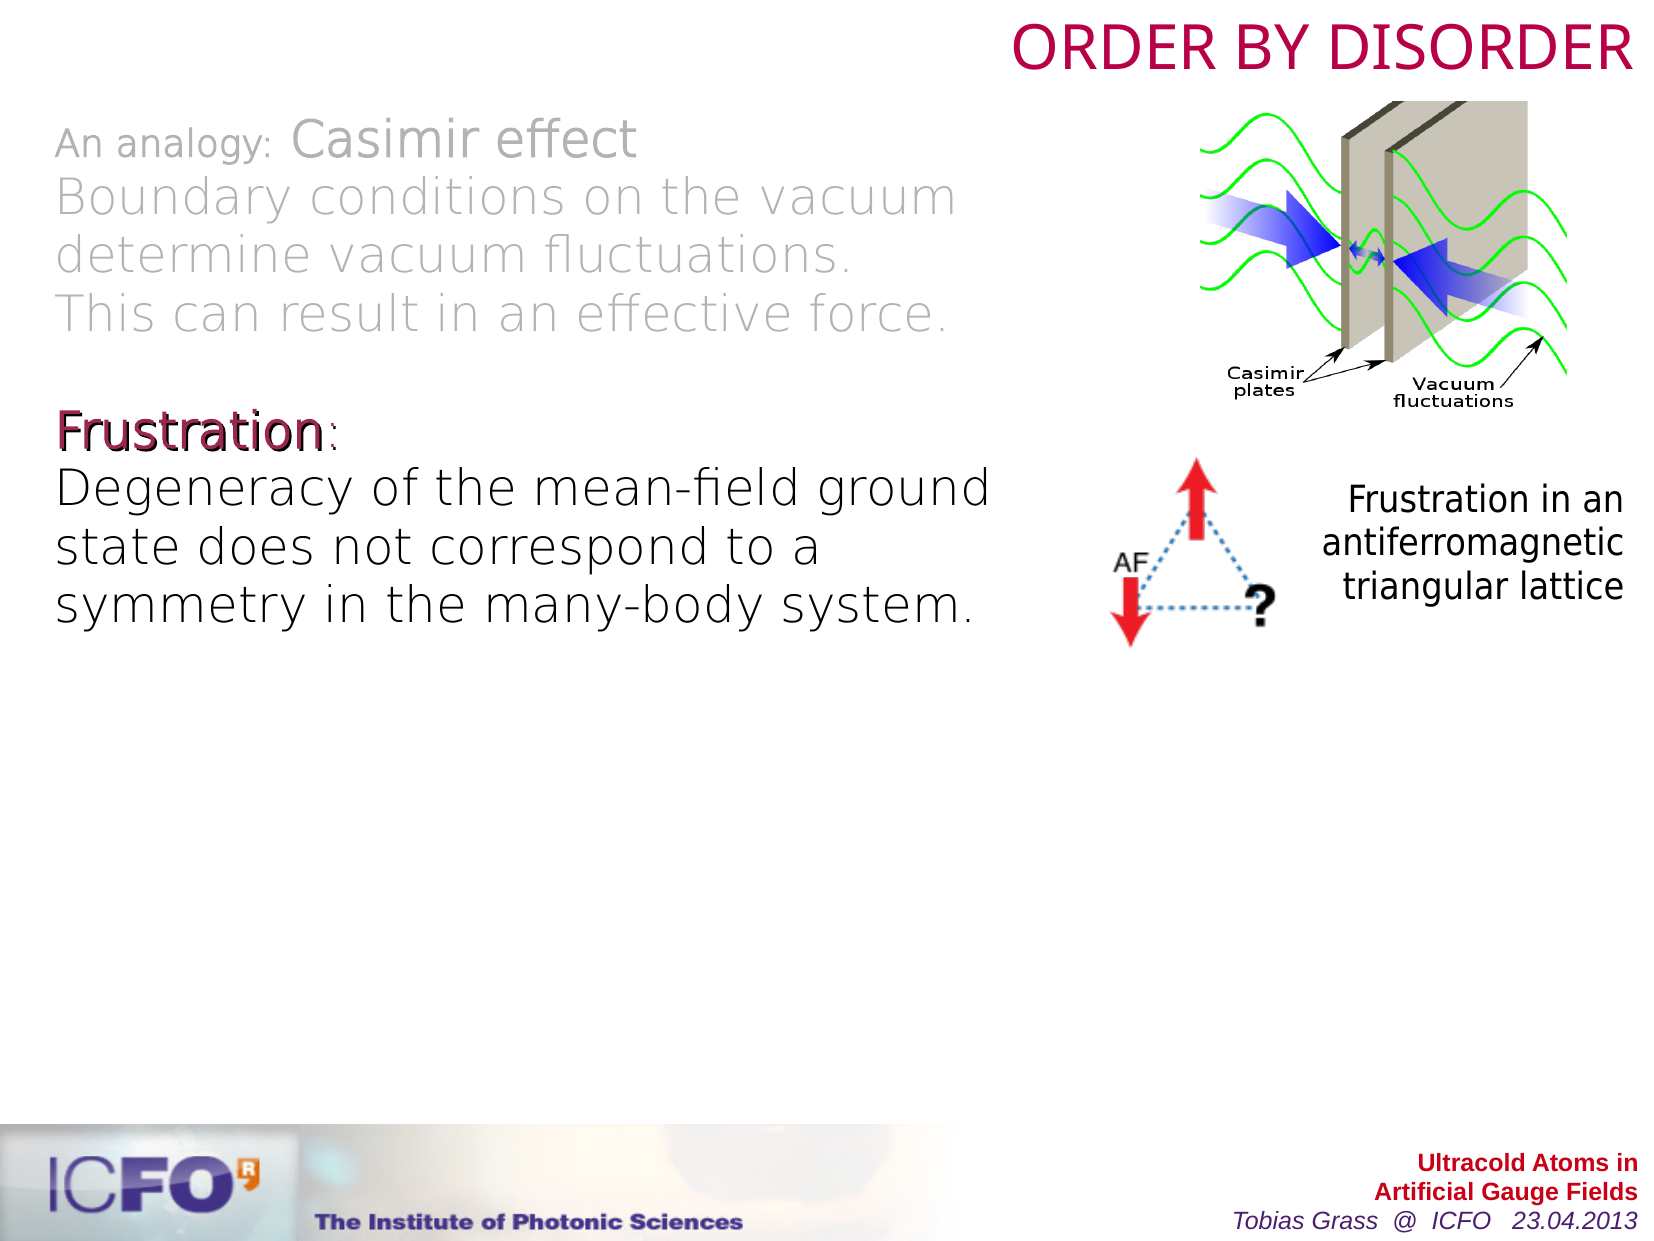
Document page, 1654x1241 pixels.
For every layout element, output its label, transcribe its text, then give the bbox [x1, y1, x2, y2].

text_box Ultracold Atoms in Artificial Gauge Fields Tobias Grass @ ICFO 23.04.2013 [712, 1138, 1654, 1241]
text_box ORDER BY DISORDER [0, 0, 1651, 99]
text_box An analogy: Casimir effect Boundary conditions on the vacuum determine vacuum fluctuations. This can result in an effective force. Frustration: Degeneracy of the mean-field ground state does not correspond to a symmetry in the many-body system. [39, 102, 1051, 642]
picture [0, 1124, 976, 1241]
picture [1087, 438, 1301, 676]
text_box Frustration in an antiferromagnetic triangular lattice [1301, 470, 1640, 683]
picture [1200, 101, 1567, 413]
